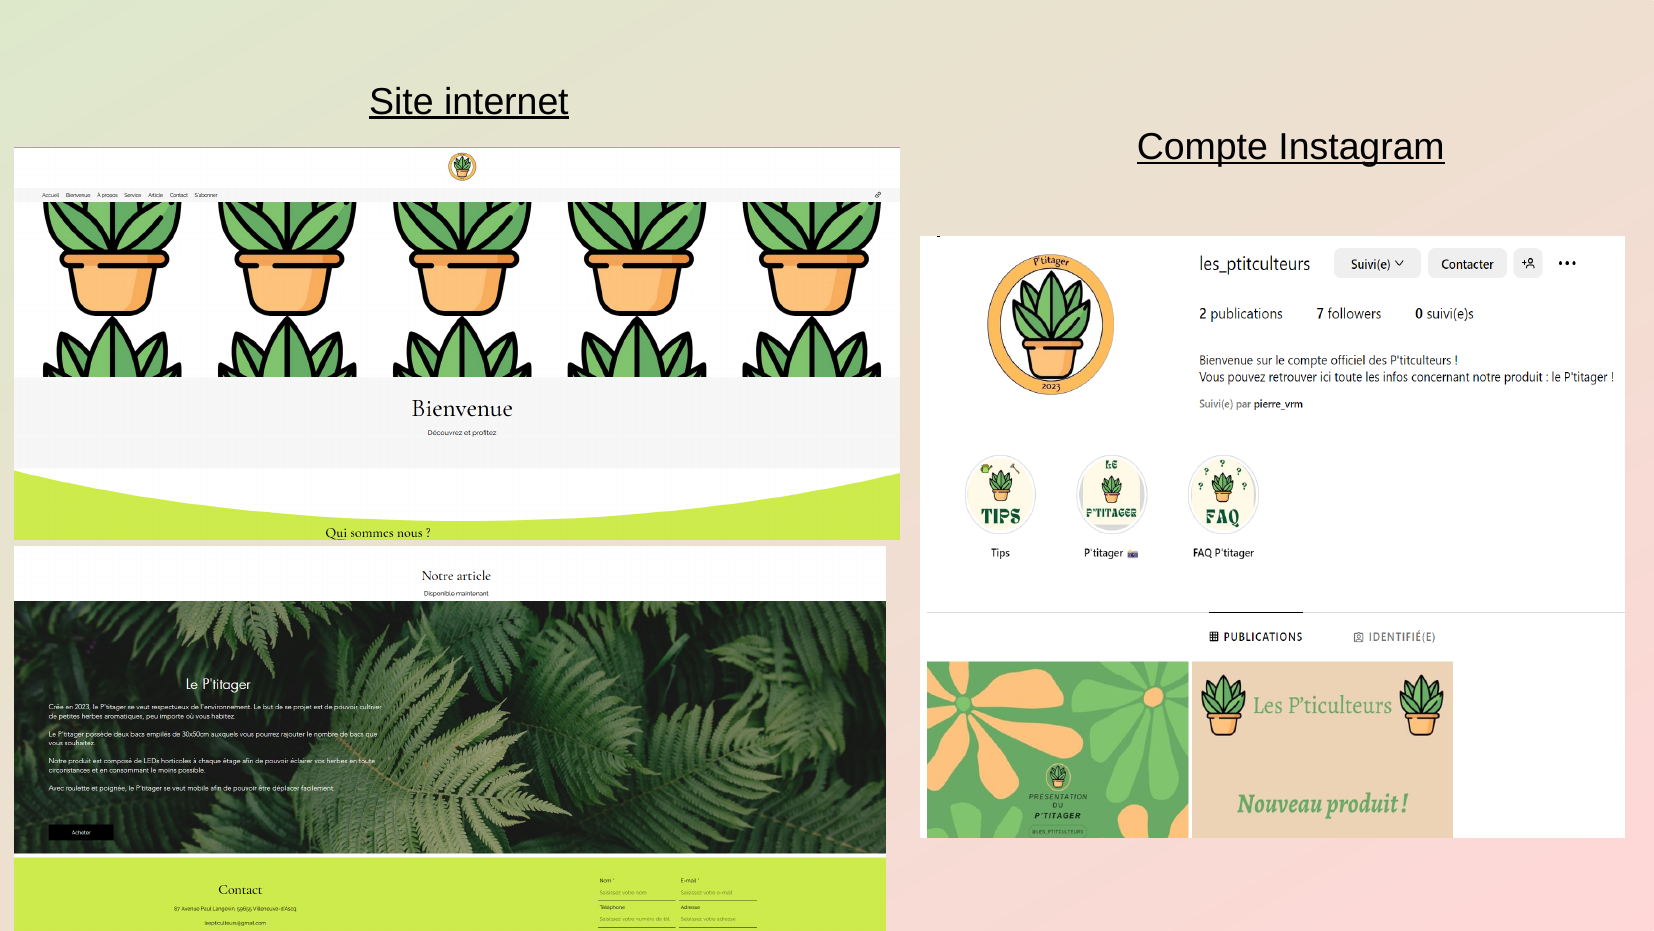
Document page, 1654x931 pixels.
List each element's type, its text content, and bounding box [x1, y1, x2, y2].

text_box Compte Instagram [1122, 118, 1477, 178]
picture [920, 236, 1625, 838]
picture [14, 147, 900, 540]
text_box Site internet [354, 72, 591, 130]
picture [14, 546, 886, 931]
